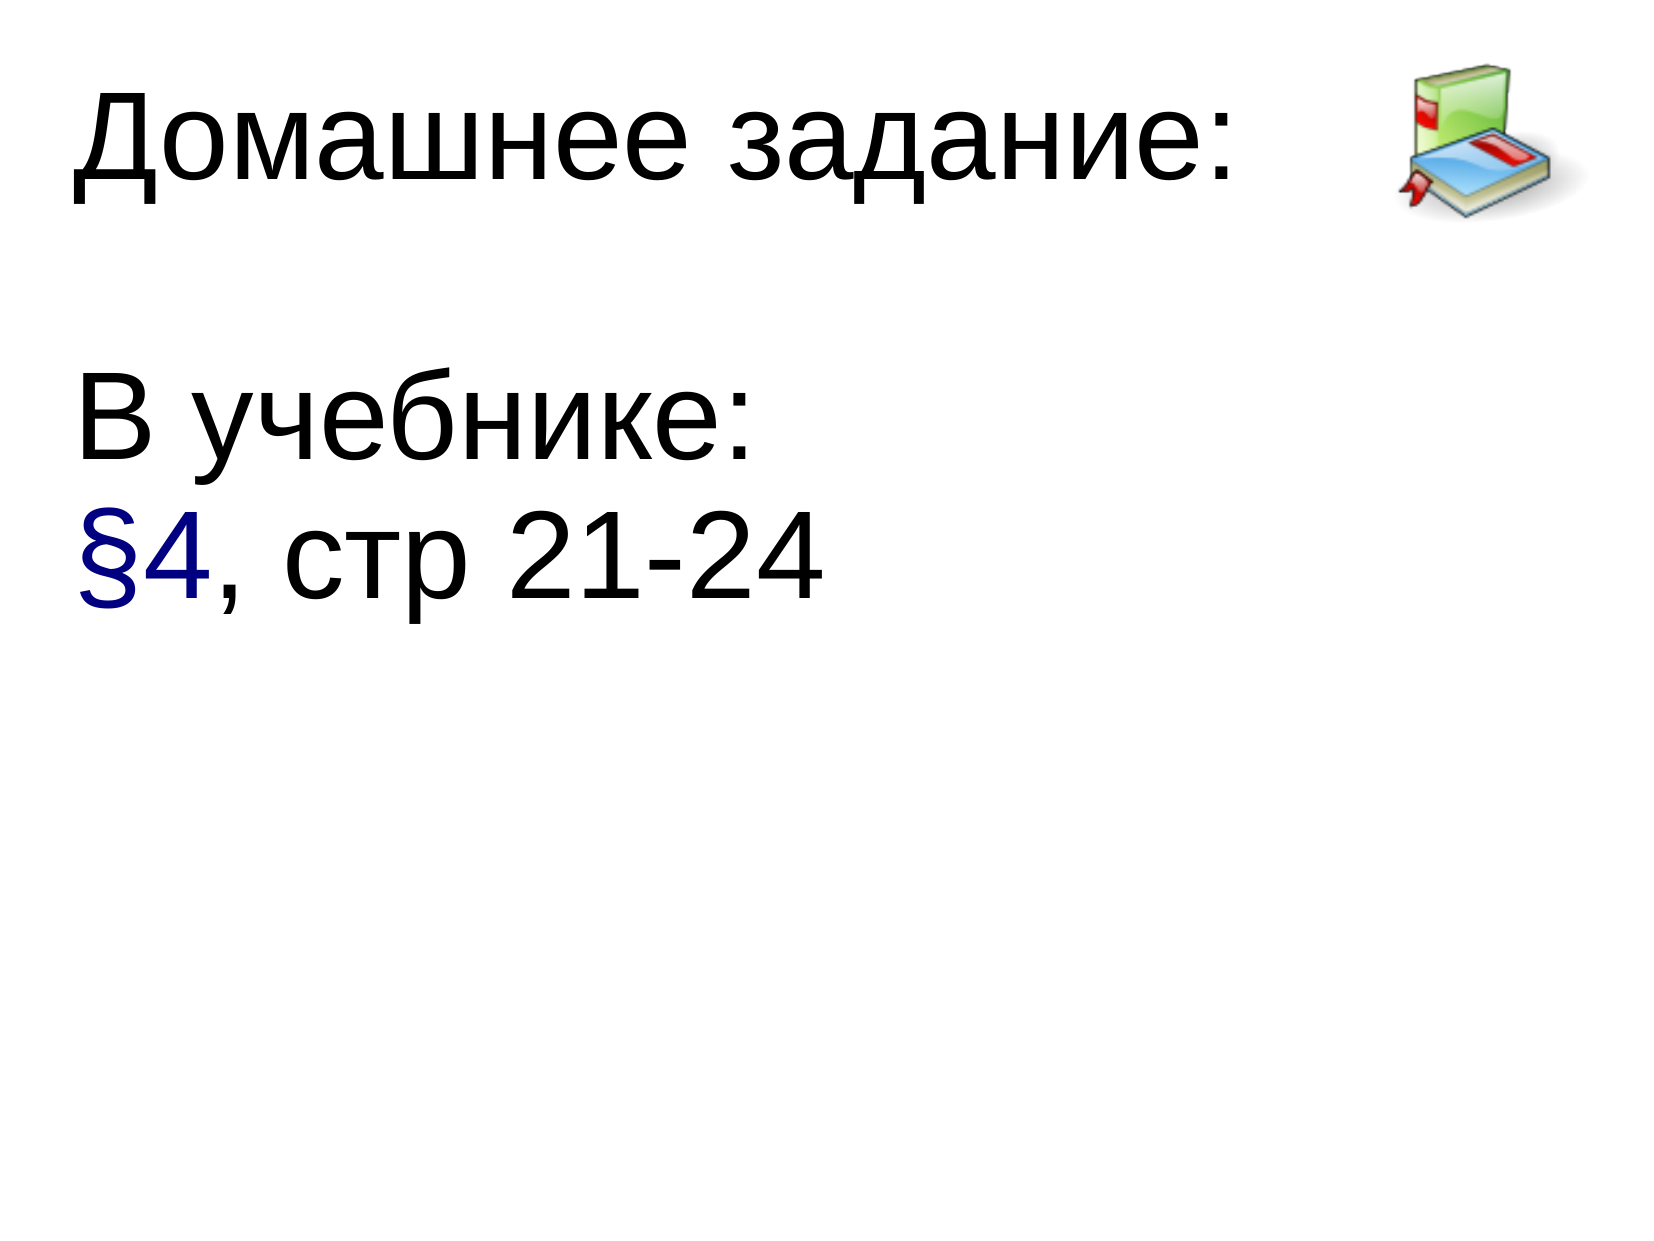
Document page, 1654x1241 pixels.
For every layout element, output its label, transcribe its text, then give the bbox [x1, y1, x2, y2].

picture [1387, 52, 1595, 237]
text_box Домашнее задание: В учебнике: §4, стр 21-24 [59, 59, 1388, 634]
